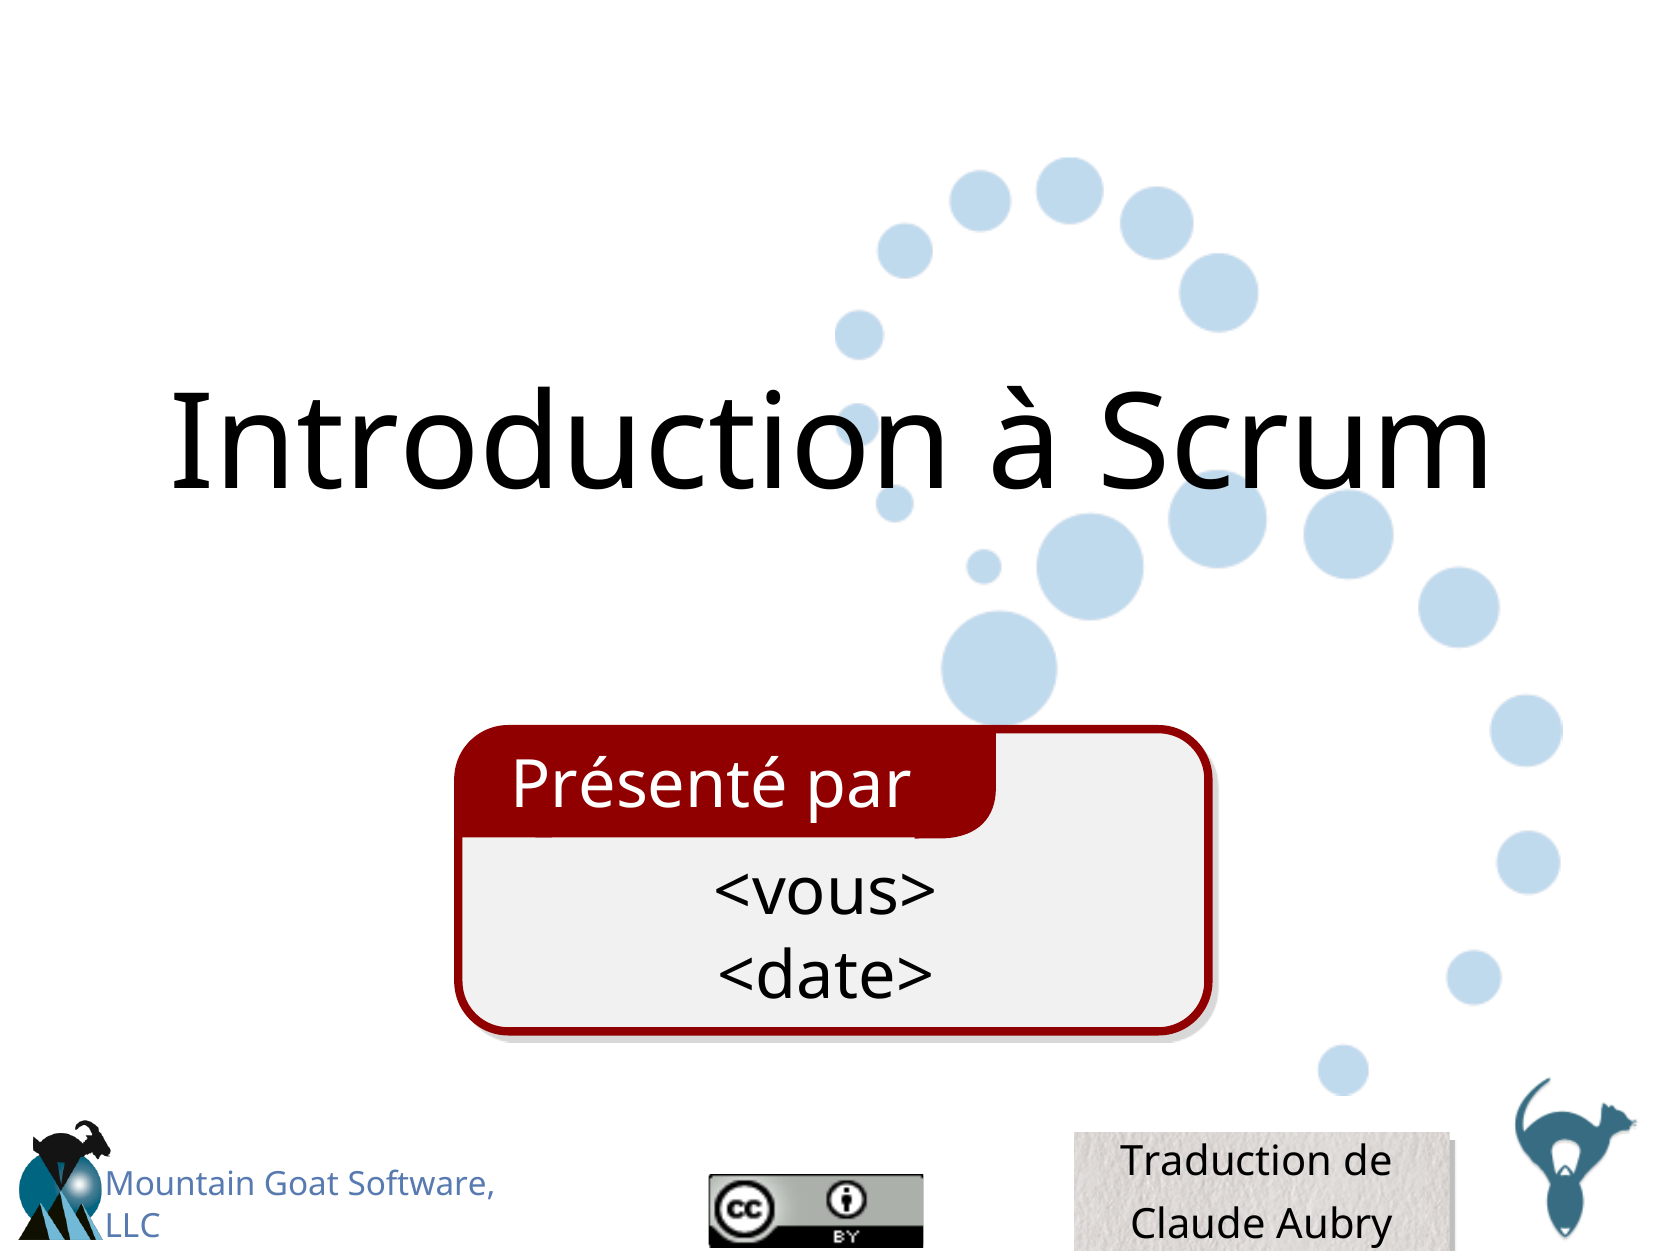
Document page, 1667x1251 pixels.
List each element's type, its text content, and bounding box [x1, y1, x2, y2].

picture [835, 156, 1667, 1251]
text_box <vous> <date> [577, 856, 1075, 1007]
picture [18, 1120, 111, 1240]
text_box Traduction de Claude Aubry [1074, 1132, 1450, 1251]
text_box [456, 725, 1209, 1032]
text_box Présenté par [502, 731, 950, 834]
text_box Introduction à Scrum [169, 353, 1497, 523]
